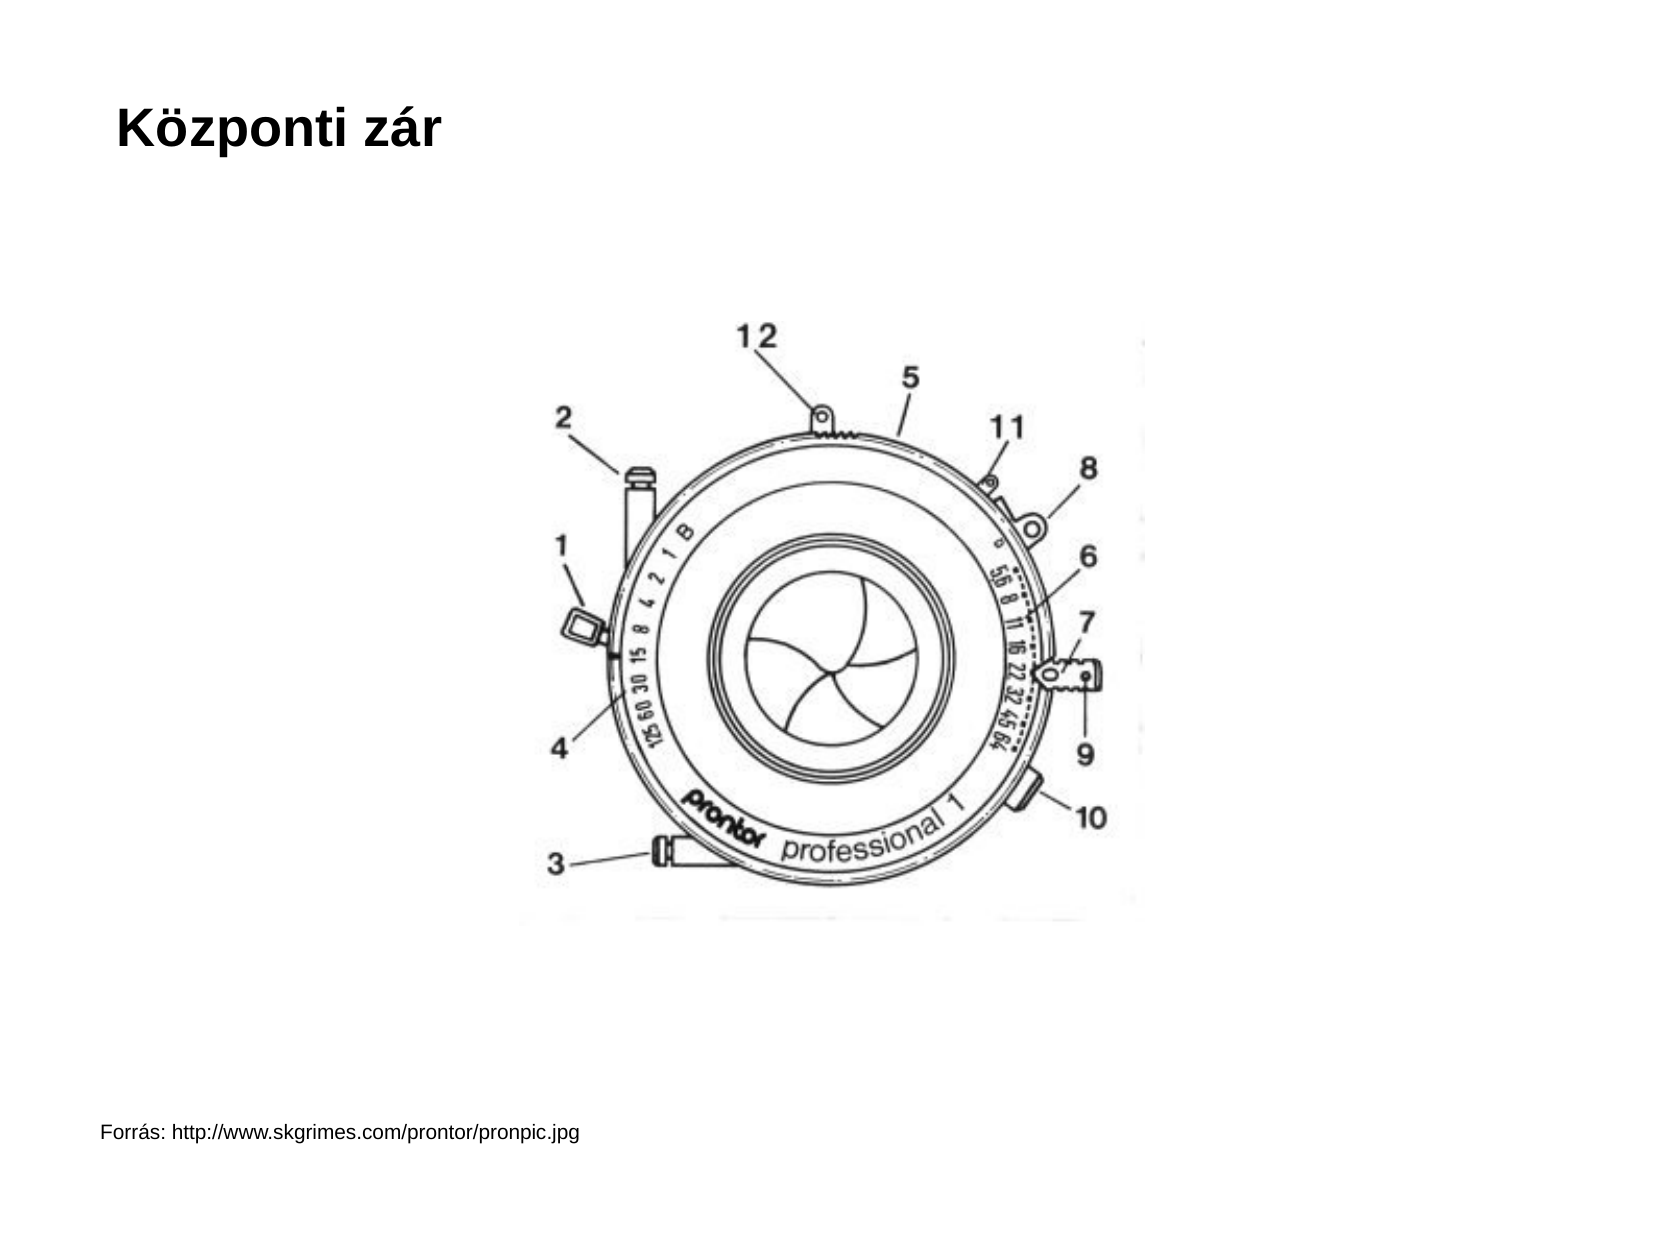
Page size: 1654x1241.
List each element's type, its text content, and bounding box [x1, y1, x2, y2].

picture [519, 321, 1145, 926]
text_box Forrás: http://www.skgrimes.com/prontor/pronpic.jpg [85, 1113, 596, 1152]
text_box Központi zár [101, 90, 458, 168]
